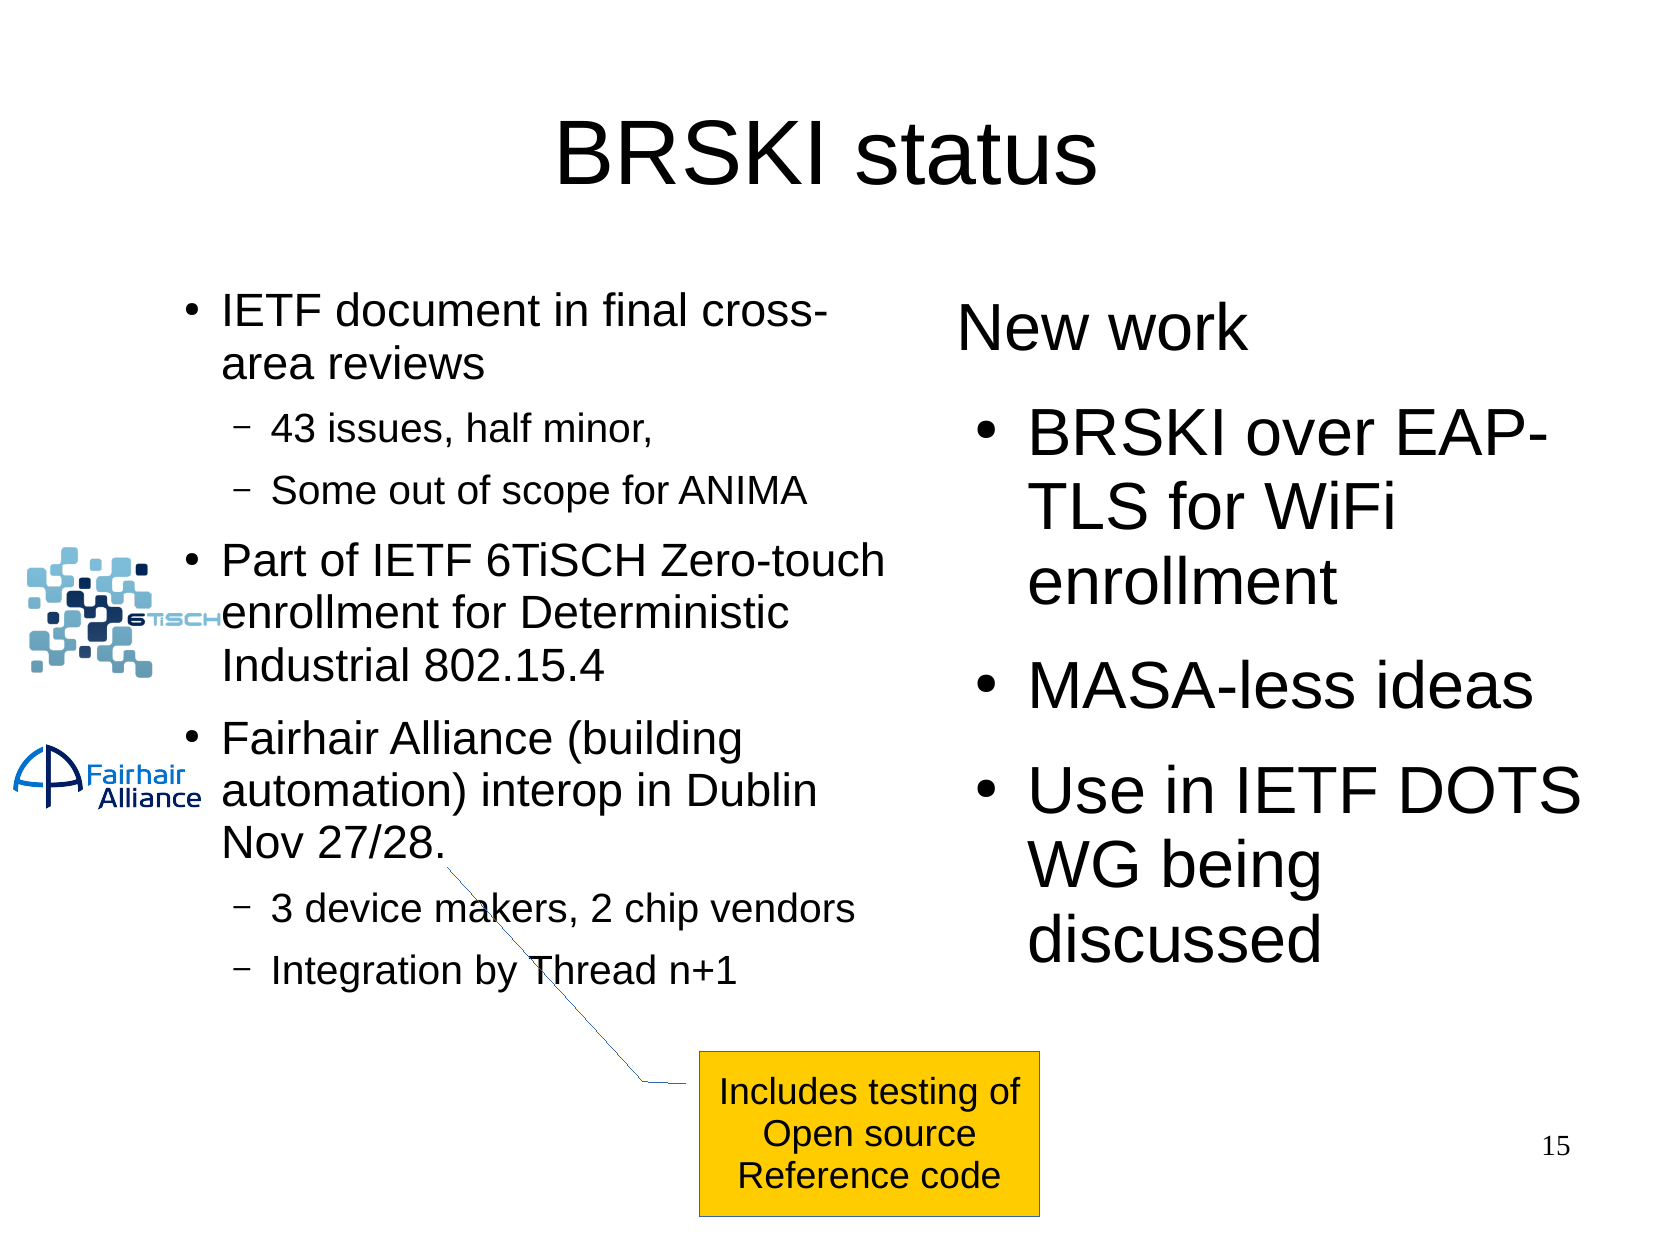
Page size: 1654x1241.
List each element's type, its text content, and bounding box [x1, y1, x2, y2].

list New work BRSKI over EAP-TLS for WiFi enrollment MASA-less ideas Use in IETF DOTS WG being discussed [956, 290, 1624, 1010]
list IETF document in final cross-area reviews 43 issues, half minor, Some out of scope for ANIMA Part of IETF 6TiSCH Zero-touch enrollment for Deterministic Industrial 802.15.4 Fairhair Alliance (building automation) interop in Dublin Nov 27/28. 3 device makers, 2 chip vendors Integration by Thread n+1 [171, 284, 898, 1004]
text_box Includes testing of Open source Reference code [700, 1051, 1039, 1216]
picture [23, 543, 224, 681]
picture [13, 744, 201, 810]
title BRSKI status [82, 49, 1571, 257]
